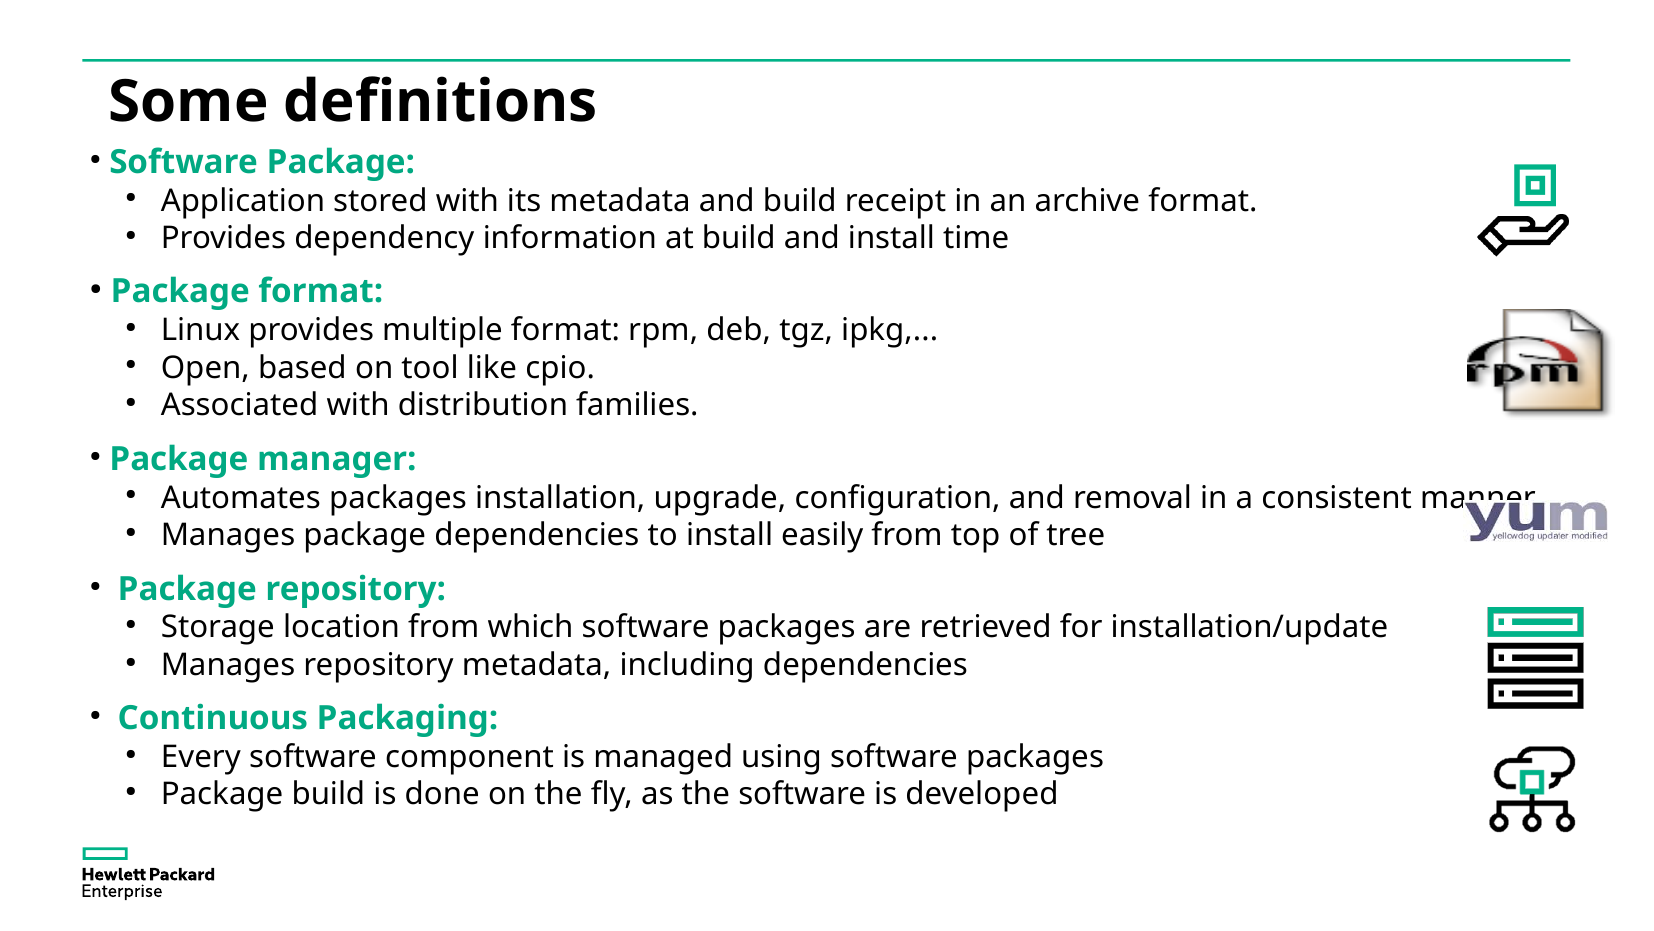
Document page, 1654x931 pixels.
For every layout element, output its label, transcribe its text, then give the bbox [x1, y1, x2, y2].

picture [1467, 309, 1615, 420]
picture [1443, 553, 1628, 872]
picture [1463, 500, 1608, 542]
text_box Software Package: Application stored with its metadata and build receipt in an archive format. Provides dependency information at build and install time Package format: Linux provides multiple format: rpm, deb, tgz, ipkg,... Open, based on tool like cpio. Associated with distribution families. Package manager: Automates packages installation, upgrade, configuration, and removal in a consistent manner. Manages package dependencies to install easily from top of tree Package repository: Storage location from which software packages are retrieved for installation/update Manages repository metadata, including dependencies Continuous Packaging: Every software component is managed using software packages Package build is done on the fly, as the software is developed [78, 139, 1654, 873]
picture [1431, 120, 1613, 302]
title Some definitions [97, 55, 1513, 133]
